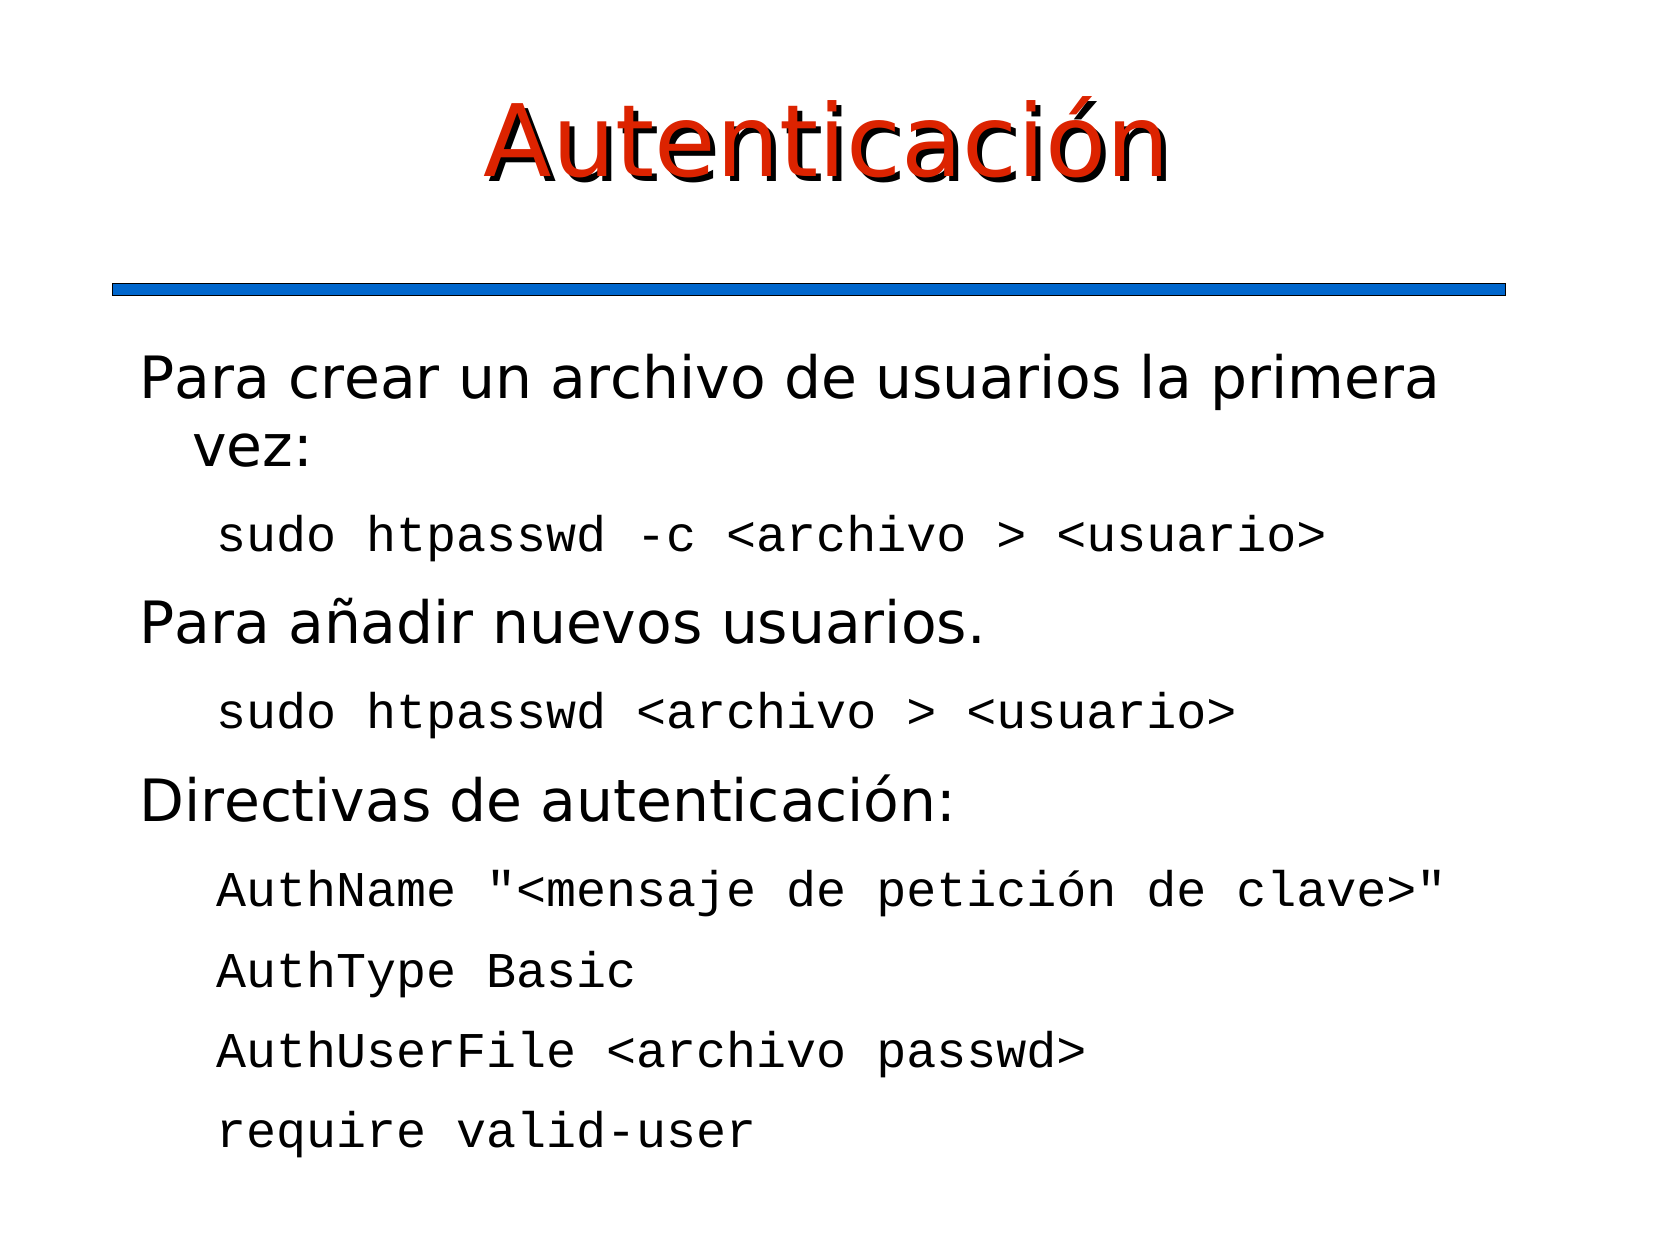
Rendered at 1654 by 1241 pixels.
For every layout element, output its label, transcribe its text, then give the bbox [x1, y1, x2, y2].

list Para crear un archivo de usuarios la primera vez: sudo htpasswd -c <archivo > <usuario> Para añadir nuevos usuarios. sudo htpasswd <archivo > <usuario> Directivas de autenticación: AuthName "<mensaje de petición de clave>" AuthType Basic AuthUserFile <archivo passwd> require valid-user [121, 344, 1534, 1163]
title Autenticación [121, 37, 1534, 246]
